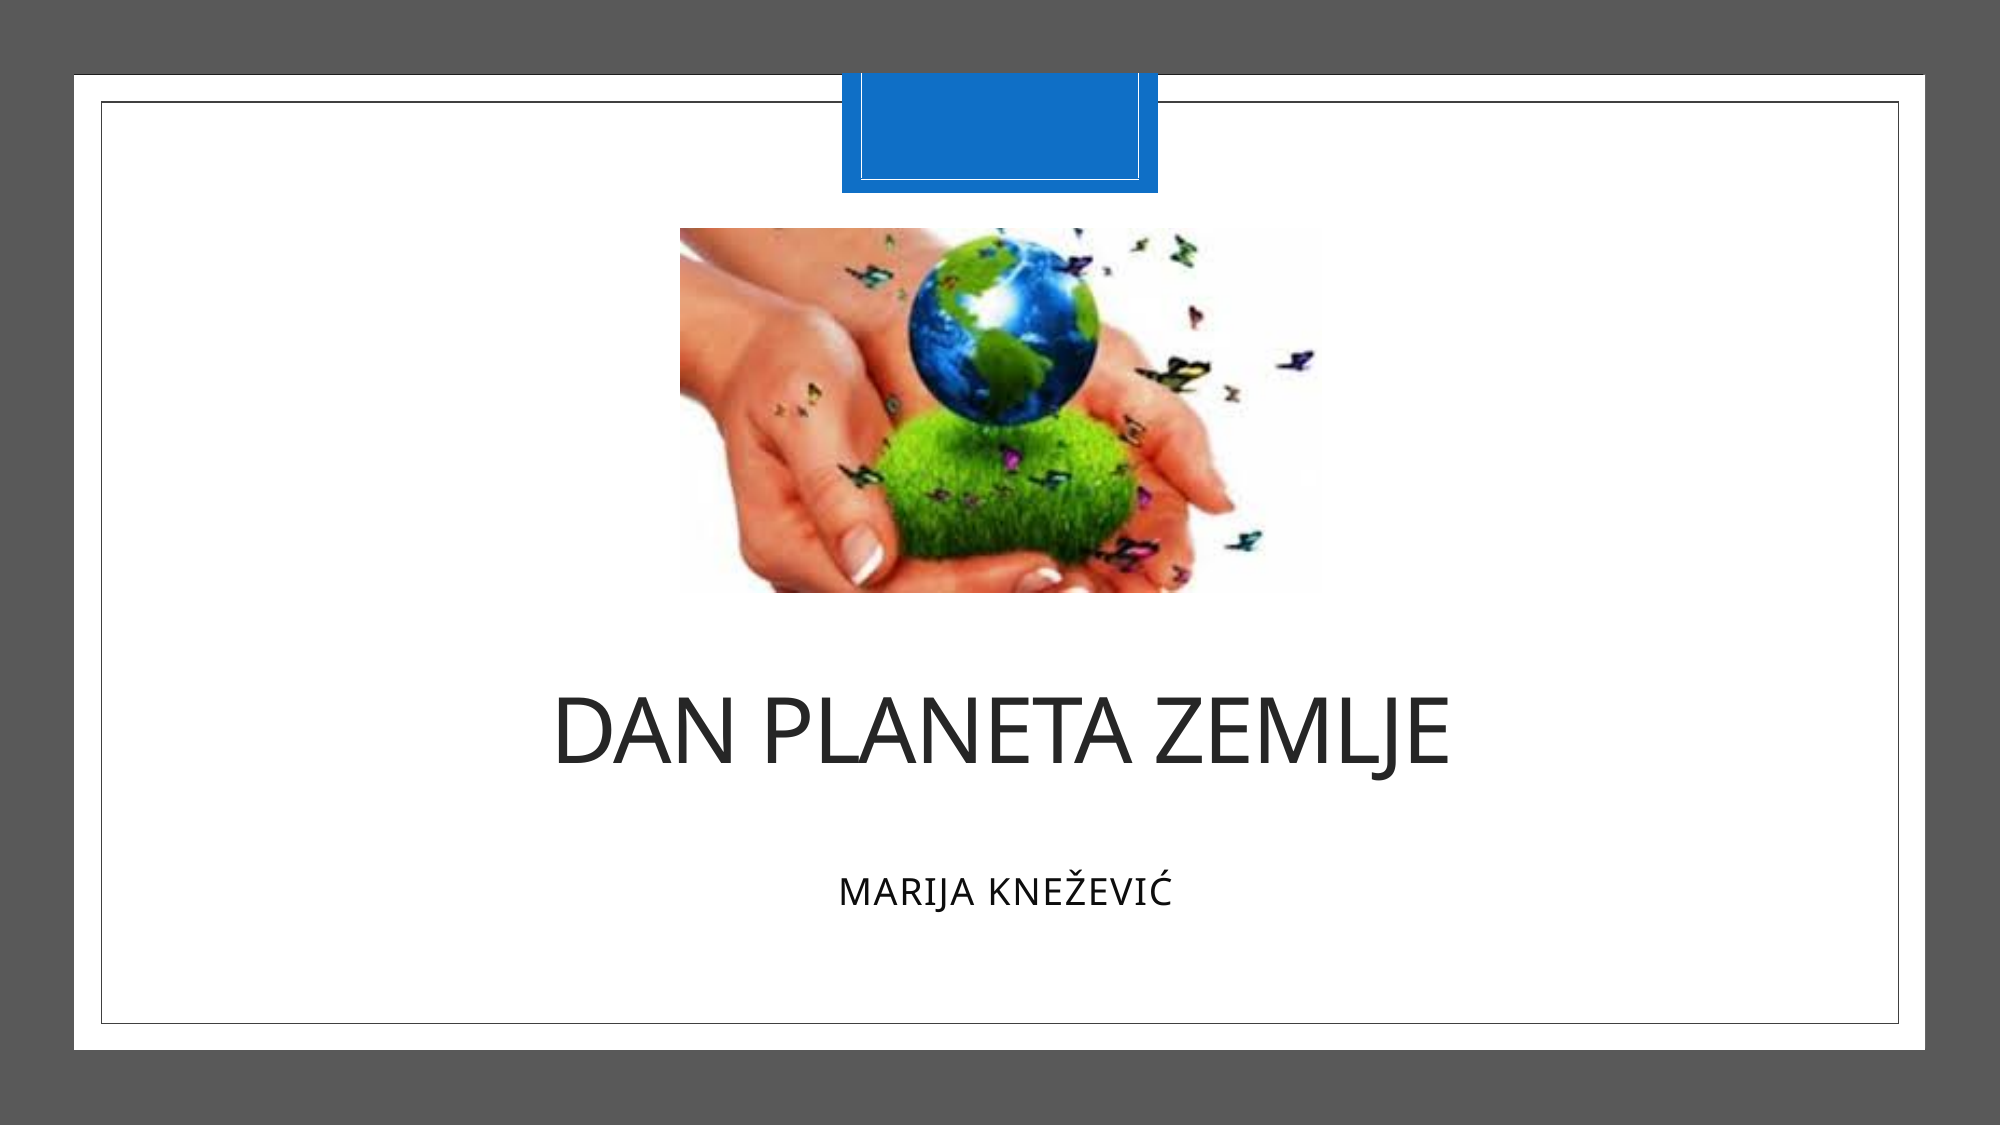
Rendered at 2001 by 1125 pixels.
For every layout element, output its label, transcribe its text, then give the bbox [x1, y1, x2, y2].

subtitle MARIJA KNEŽEVIĆ [225, 856, 1787, 962]
picture [680, 228, 1322, 593]
title DAN PLANETA ZEMLJE [203, 616, 1801, 857]
text_box [74, 73, 1925, 1050]
